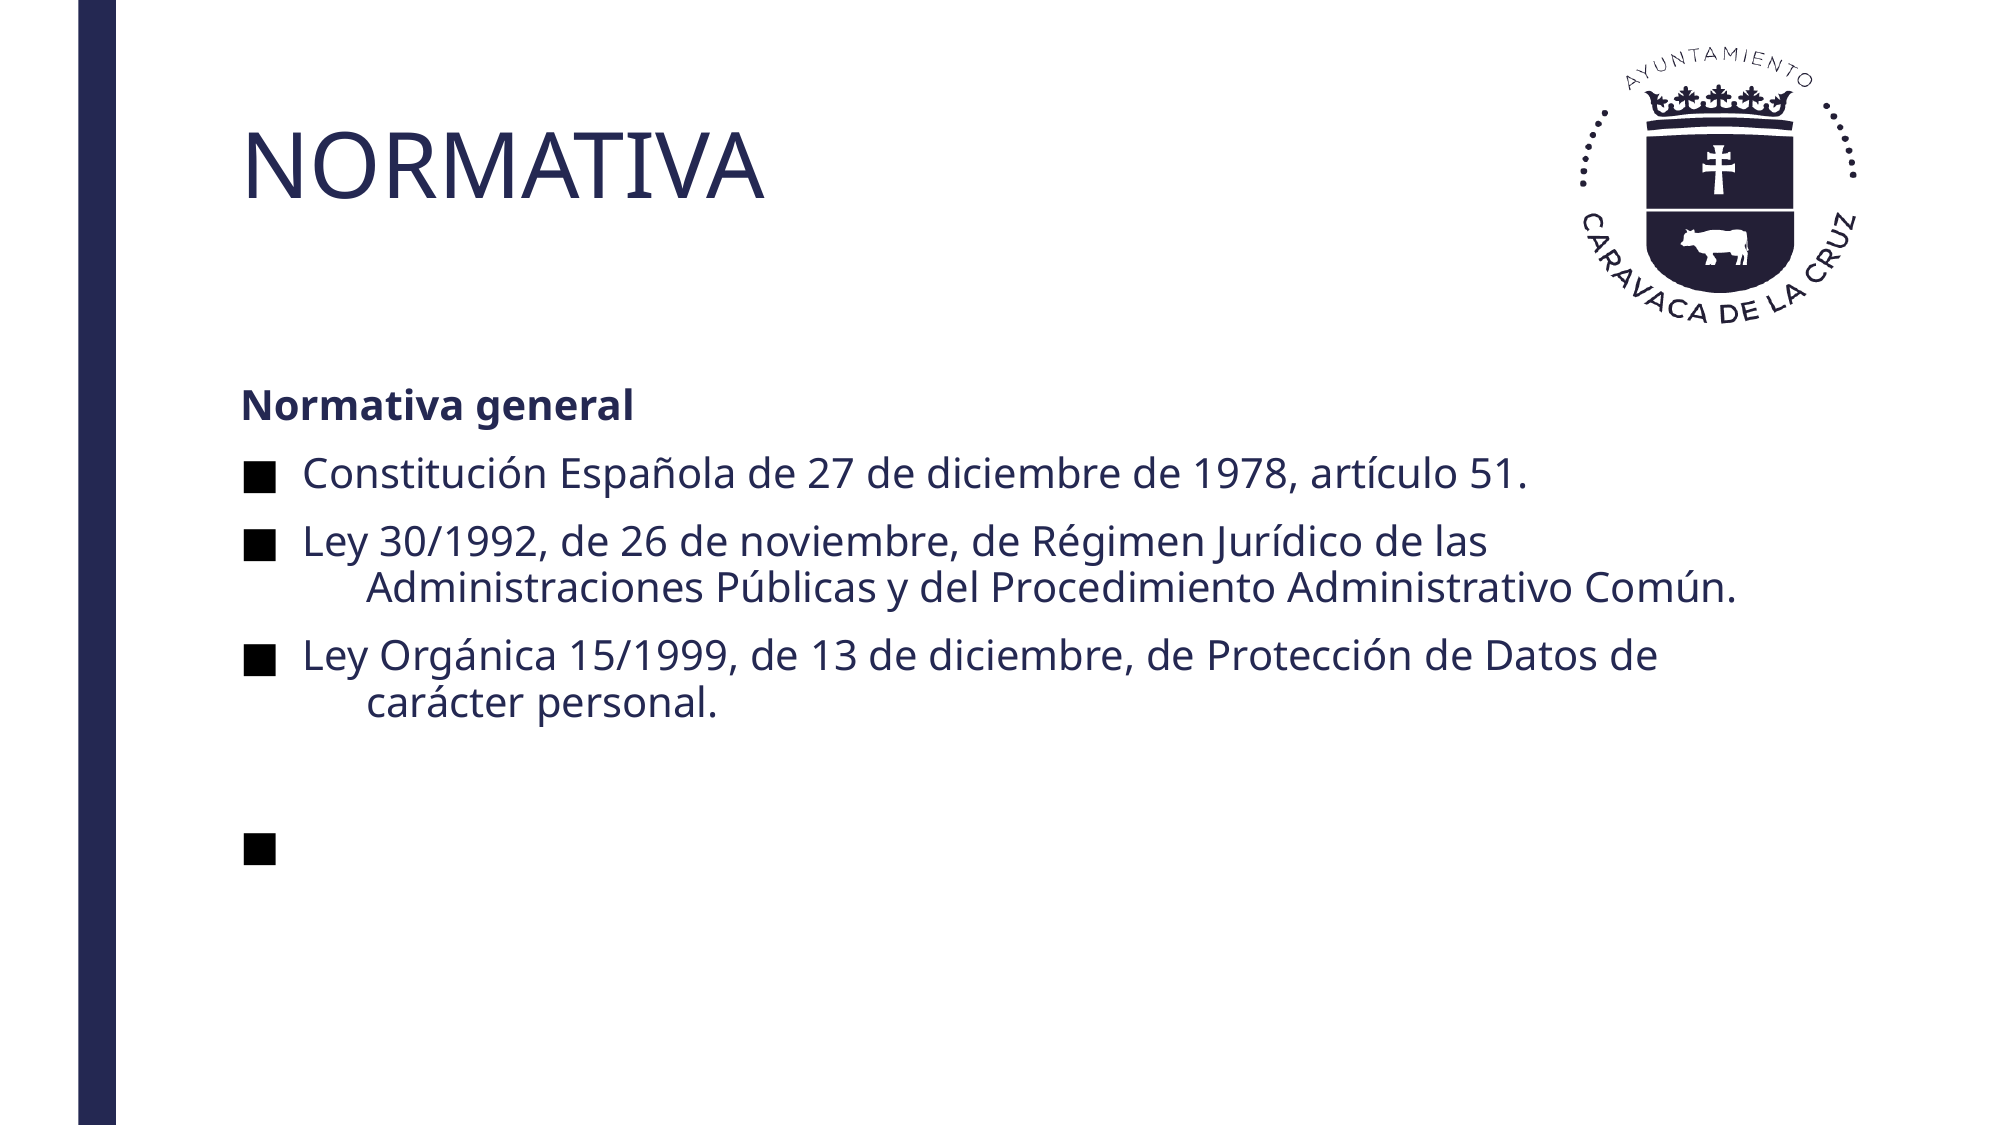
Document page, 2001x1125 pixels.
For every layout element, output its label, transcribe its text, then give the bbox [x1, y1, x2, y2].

title NORMATIVA [225, 112, 1801, 357]
picture [1573, 44, 1864, 331]
list Normativa general Constitución Española de 27 de diciembre de 1978, artículo 51. Ley 30/1992, de 26 de noviembre, de Régimen Jurídico de las Administraciones Públicas y del Procedimiento Administrativo Común. Ley Orgánica 15/1999, de 13 de diciembre, de Protección de Datos de carácter personal. [225, 375, 1801, 963]
